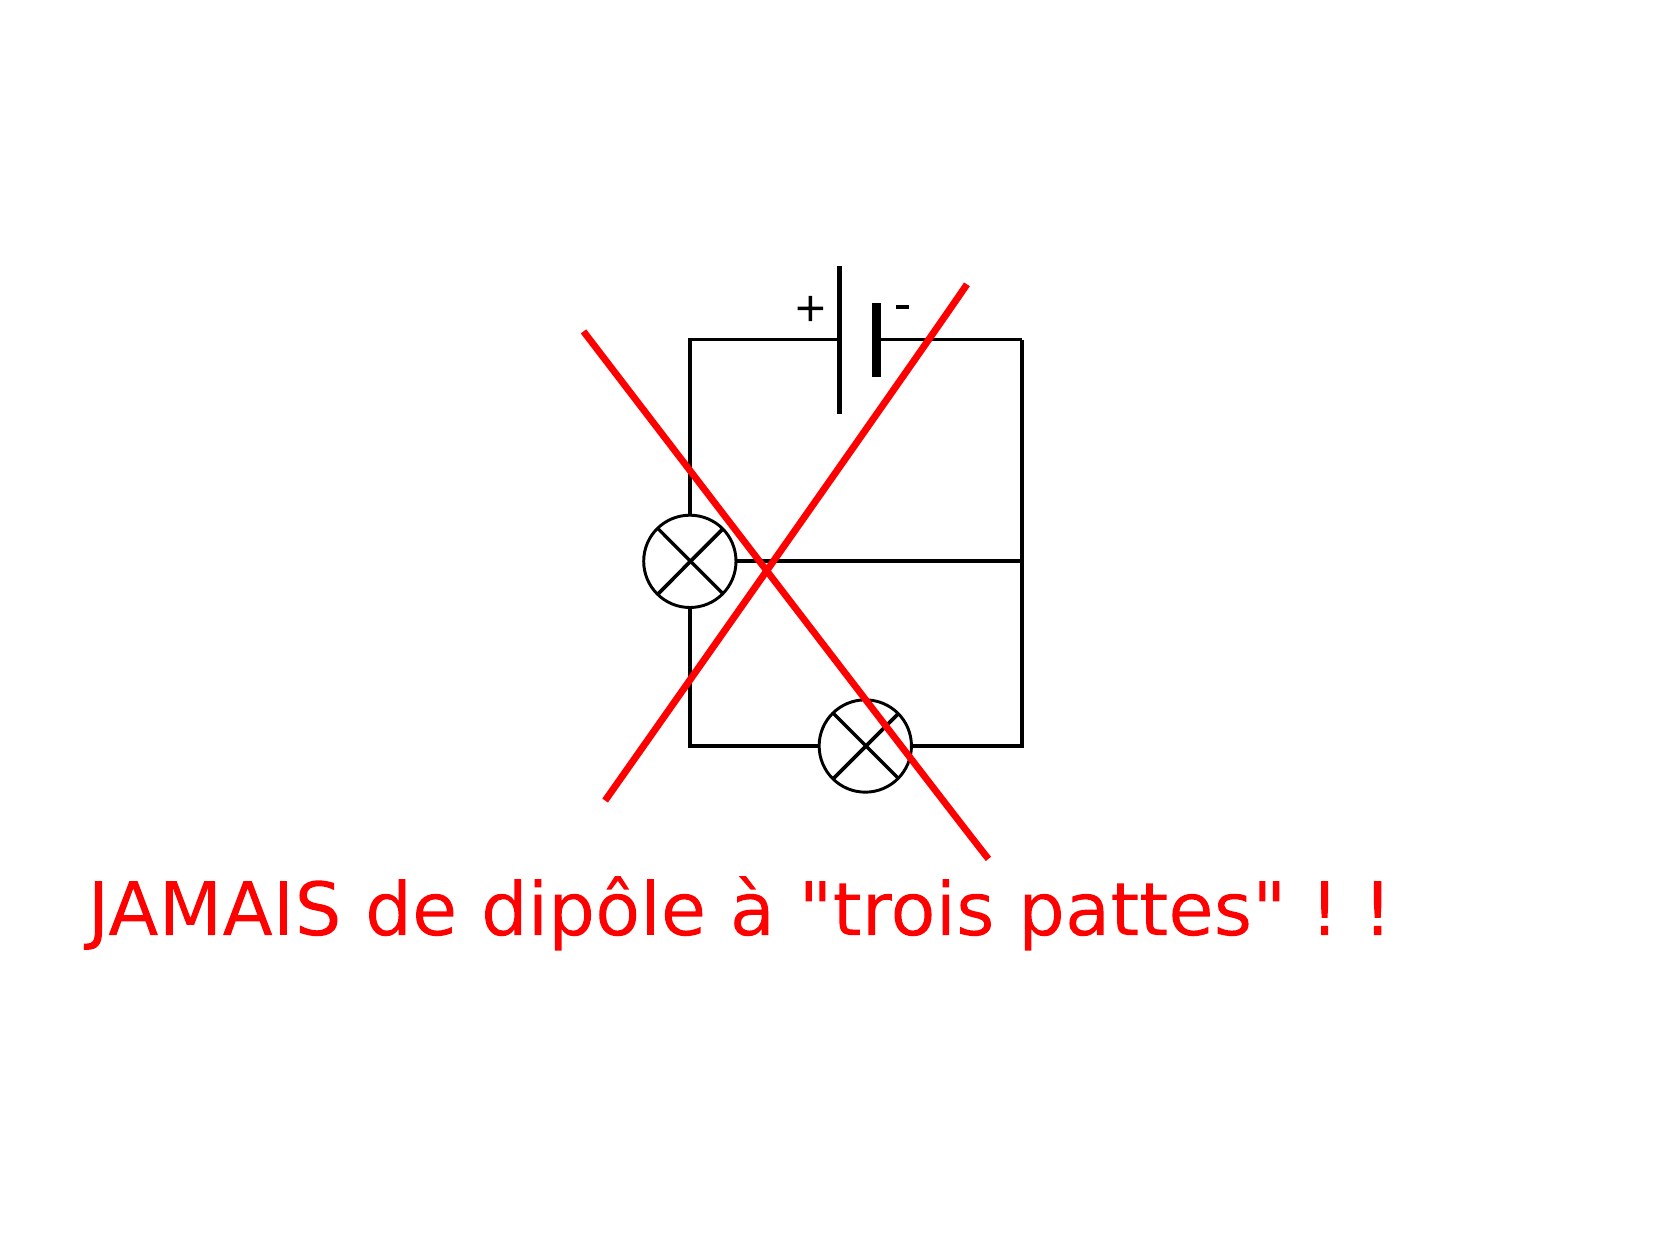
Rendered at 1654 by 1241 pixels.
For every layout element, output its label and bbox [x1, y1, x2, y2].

picture [83, 265, 1382, 957]
